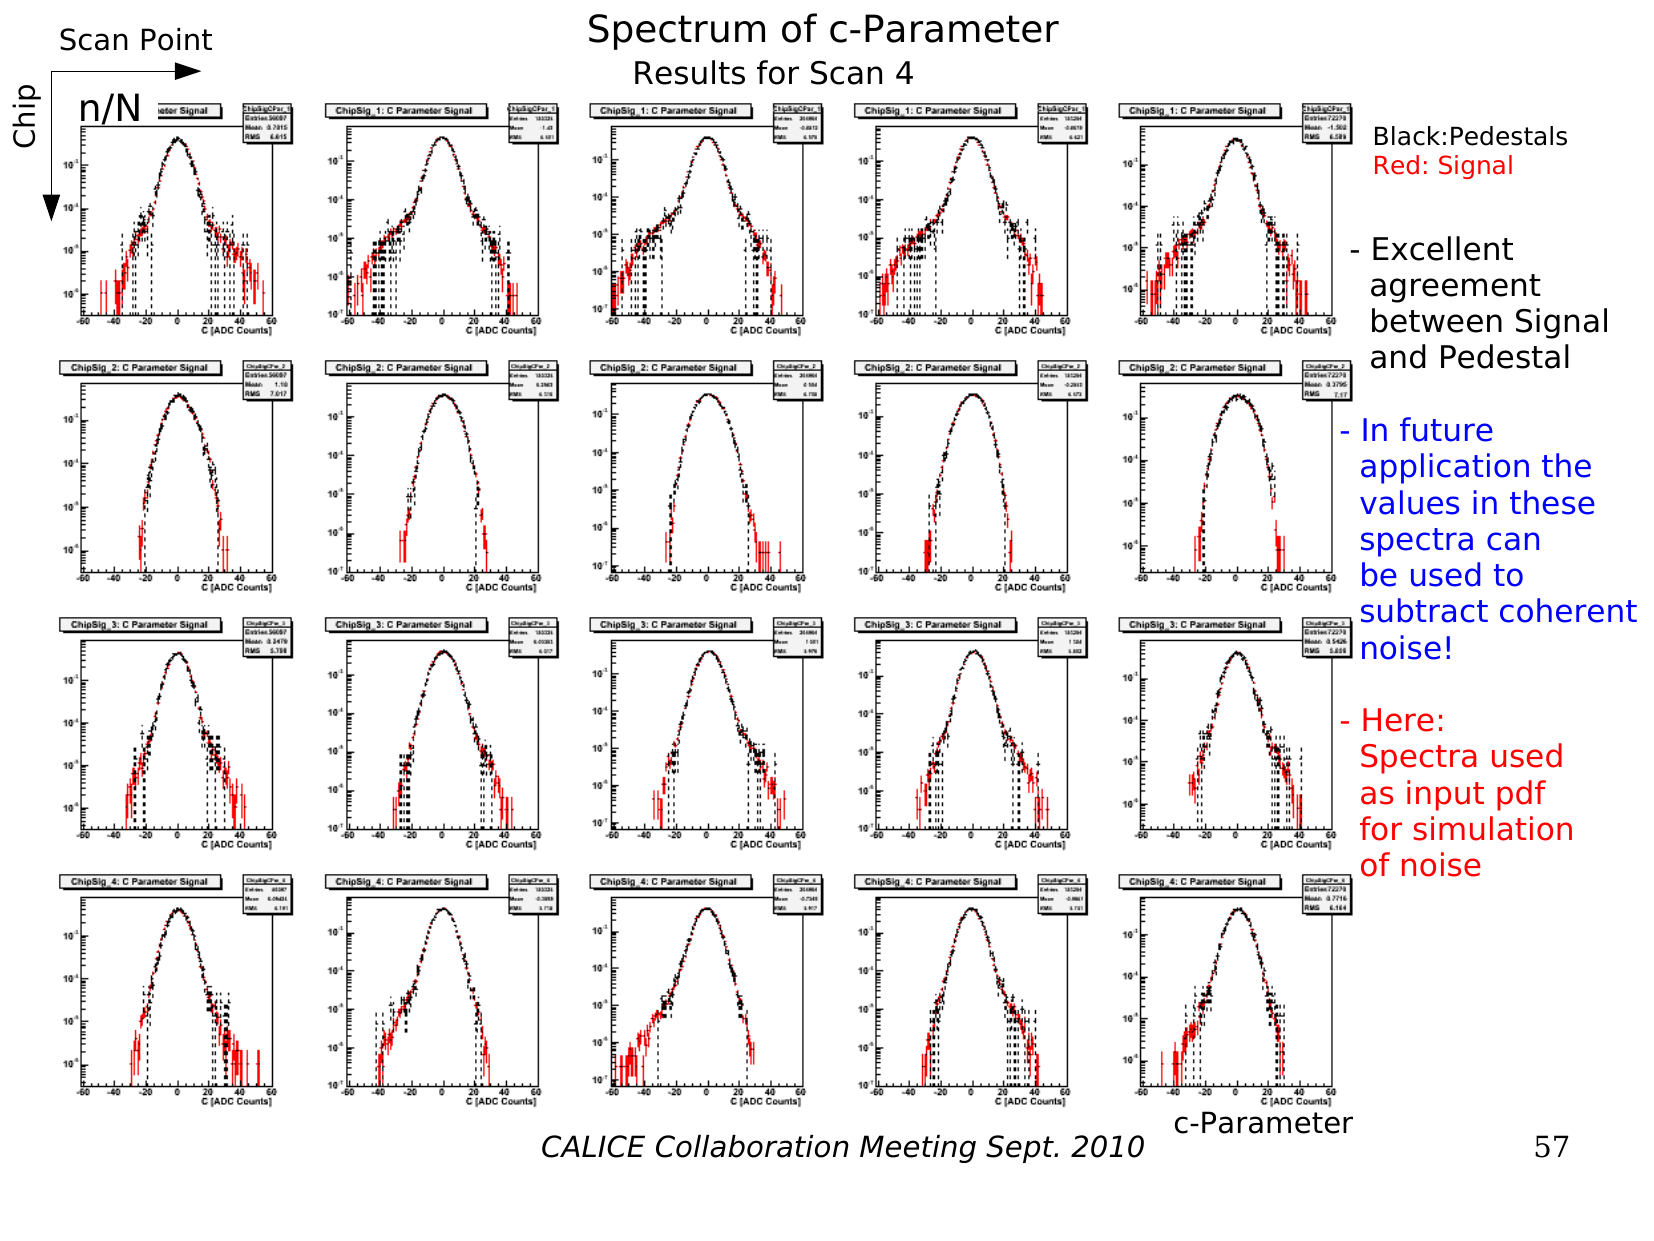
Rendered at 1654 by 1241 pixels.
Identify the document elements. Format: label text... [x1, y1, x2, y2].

text_box Chip [0, 59, 50, 165]
text_box n/N [63, 79, 158, 139]
text_box [57, 85, 63, 123]
picture [46, 94, 51, 194]
text_box c-Parameter [1158, 1099, 1369, 1149]
text_box Scan Point [44, 15, 238, 66]
text_box Black:Pedestals Red: Signal [1357, 114, 1592, 187]
text_box [1312, 366, 1324, 450]
text_box Results for Scan 4 [617, 59, 931, 100]
text_box Spectrum of c-Parameter [572, 0, 1075, 59]
text_box - Excellent agreement between Signal and Pedestal - In future application the values in these spectra can be used to subtract coherent noise! - Here: Spectra used as input pdf for simulation of noise [1324, 187, 1653, 928]
picture [46, 94, 1370, 1122]
